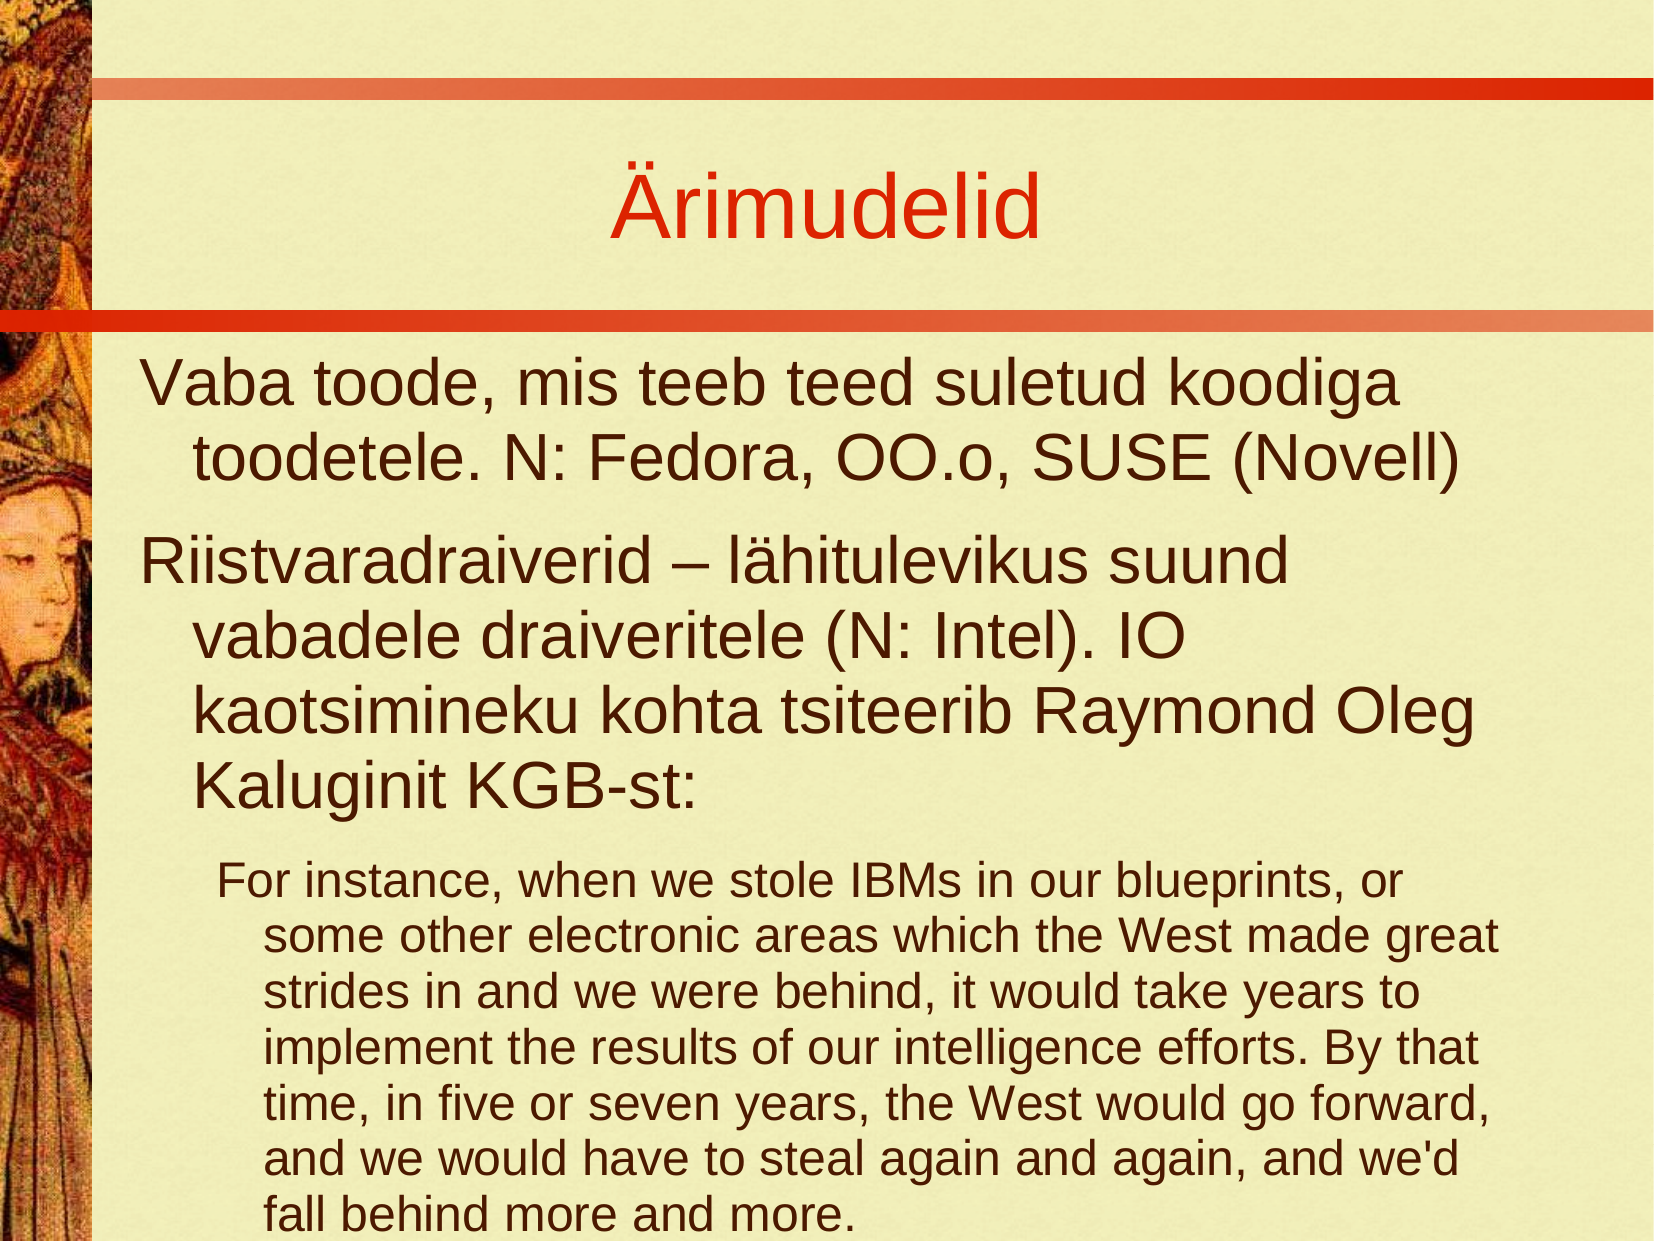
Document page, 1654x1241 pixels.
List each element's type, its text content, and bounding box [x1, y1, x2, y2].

list Vaba toode, mis teeb teed suletud koodiga toodetele. N: Fedora, OO.o, SUSE (Novell) Riistvaradraiverid – lähitulevikus suund vabadele draiveritele (N: Intel). IO kaotsimineku kohta tsiteerib Raymond Oleg Kaluginit KGB-st: For instance, when we stole IBMs in our blueprints, or some other electronic areas which the West made great strides in and we were behind, it would take years to implement the results of our intelligence efforts. By that time, in five or seven years, the West would go forward, and we would have to steal again and again, and we'd fall behind more and more. [121, 344, 1534, 1241]
title Ärimudelid [121, 110, 1534, 303]
picture [0, 332, 1654, 1241]
picture [0, 0, 1654, 310]
